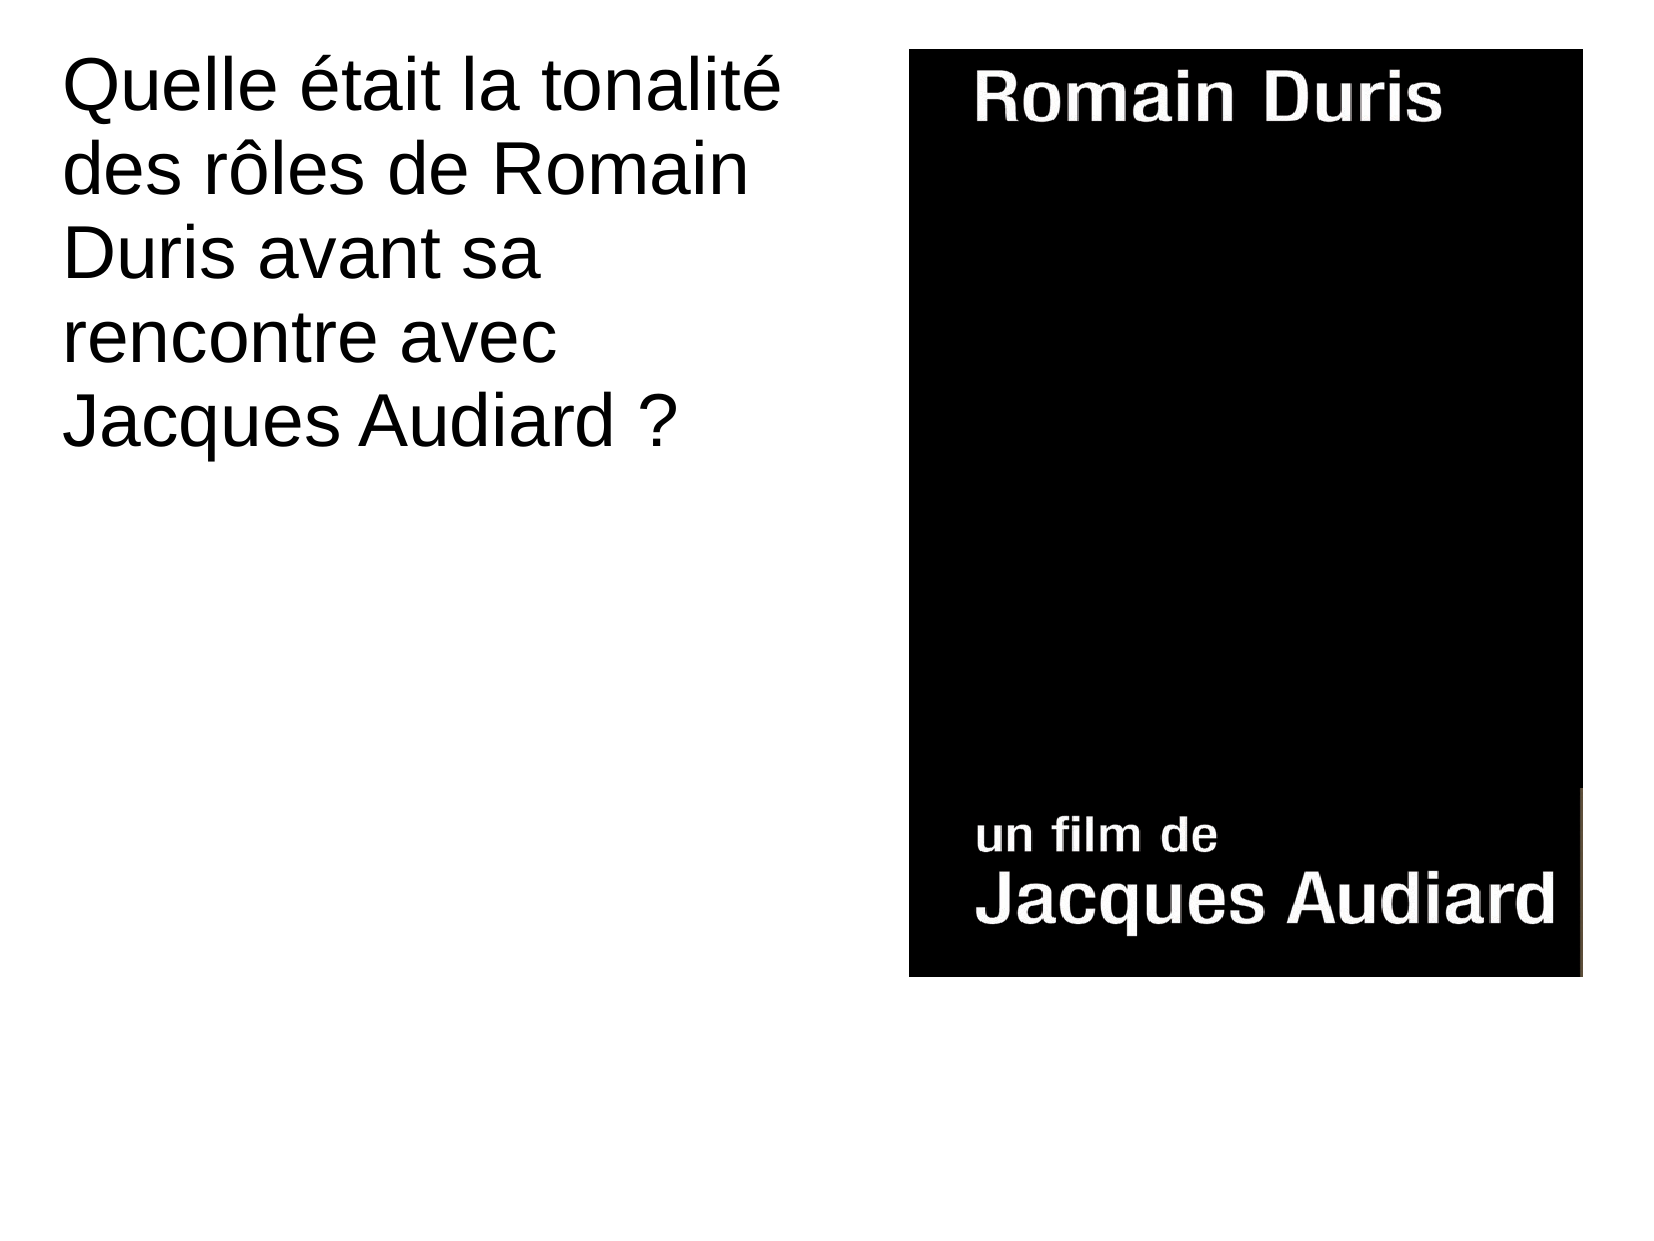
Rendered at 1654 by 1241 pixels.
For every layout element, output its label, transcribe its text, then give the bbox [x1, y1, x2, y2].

picture [909, 49, 1583, 977]
text_box Quelle était la tonalité des rôles de Romain Duris avant sa rencontre avec Jacques Audiard ? [47, 35, 851, 786]
